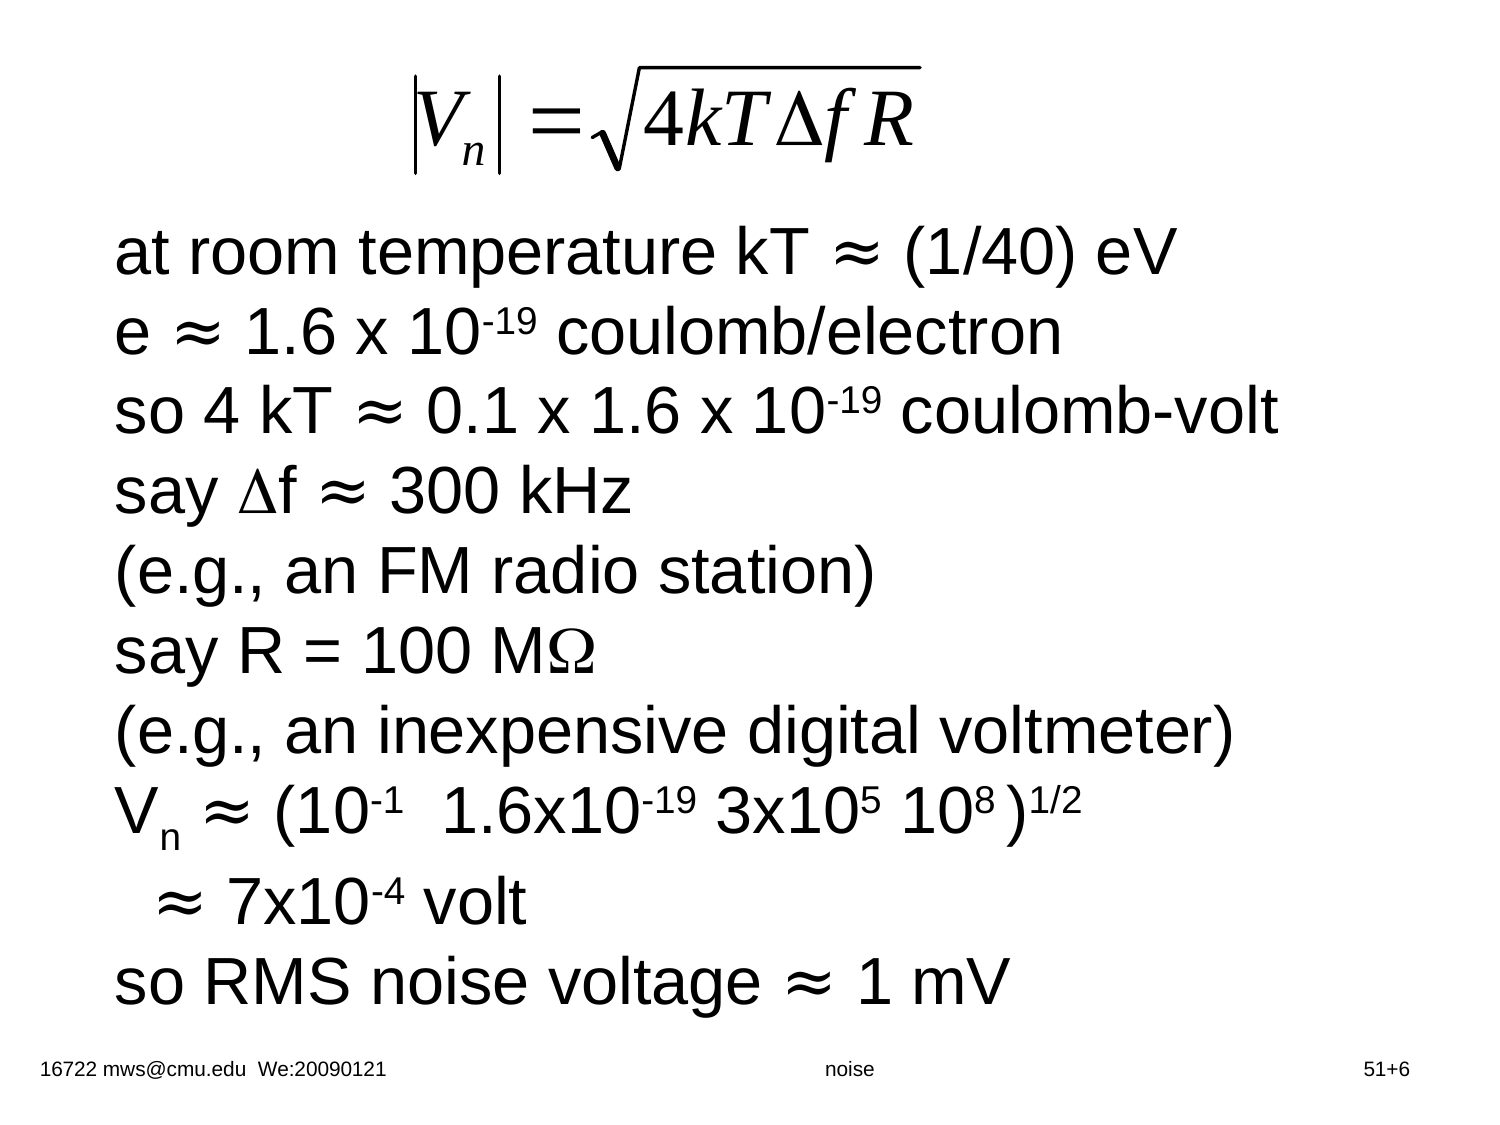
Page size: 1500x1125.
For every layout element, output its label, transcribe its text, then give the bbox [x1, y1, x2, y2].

chart [399, 50, 938, 193]
text_box at room temperature kT ≈ (1/40) eV e ≈ 1.6 x 10-19 coulomb/electron so 4 kT ≈ 0.1 x 1.6 x 10-19 coulomb-volt say f ≈ 300 kHz (e.g., an FM radio station) say R = 100 M (e.g., an inexpensive digital voltmeter) Vn ≈ (10-1 1.6x10-19 3x105 108 )1/2 ≈ 7x10-4 volt so RMS noise voltage ≈ 1 mV [99, 199, 1376, 1026]
